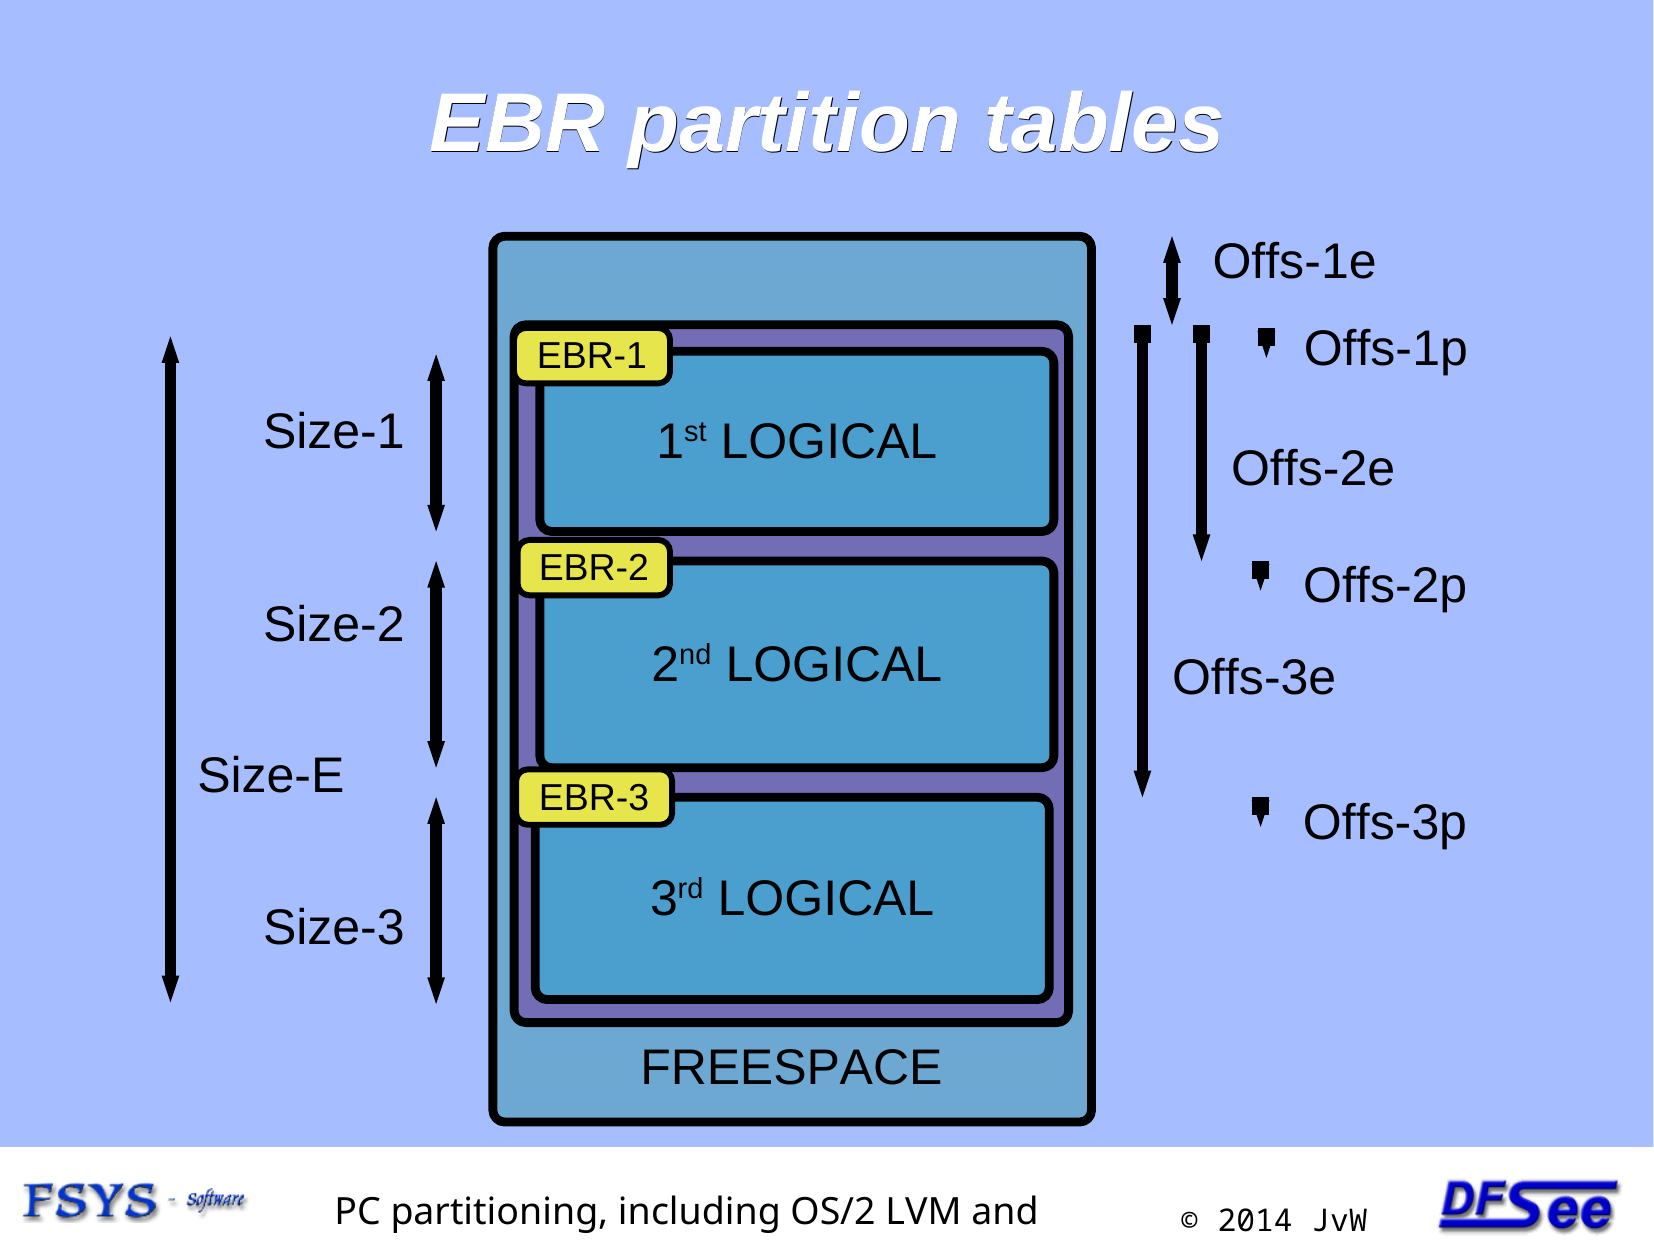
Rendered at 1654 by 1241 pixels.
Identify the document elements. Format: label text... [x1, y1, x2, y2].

text_box Offs-2p [1303, 557, 1468, 621]
text_box EBR-1 [514, 327, 671, 384]
text_box Size-1 [263, 403, 405, 466]
text_box Offs-1e [1212, 232, 1377, 296]
text_box 1st LOGICAL [539, 351, 1054, 532]
text_box 3rd LOGICAL [535, 797, 1050, 1000]
text_box FREESPACE [640, 1039, 943, 1128]
title EBR partition tables [121, 19, 1534, 227]
text_box Offs-3p [1302, 793, 1468, 857]
text_box Size-E [197, 747, 345, 810]
text_box Size-3 [263, 899, 405, 962]
text_box Size-2 [263, 596, 405, 659]
text_box Offs-3e [1172, 649, 1337, 712]
picture [18, 1178, 254, 1223]
text_box EBR-3 [516, 769, 673, 825]
text_box [492, 236, 1092, 1123]
text_box Offs-1p [1303, 319, 1469, 383]
text_box EBR-2 [517, 539, 671, 596]
picture [1434, 1177, 1623, 1241]
text_box Offs-2e [1231, 439, 1396, 502]
text_box 2nd LOGICAL [539, 561, 1054, 768]
